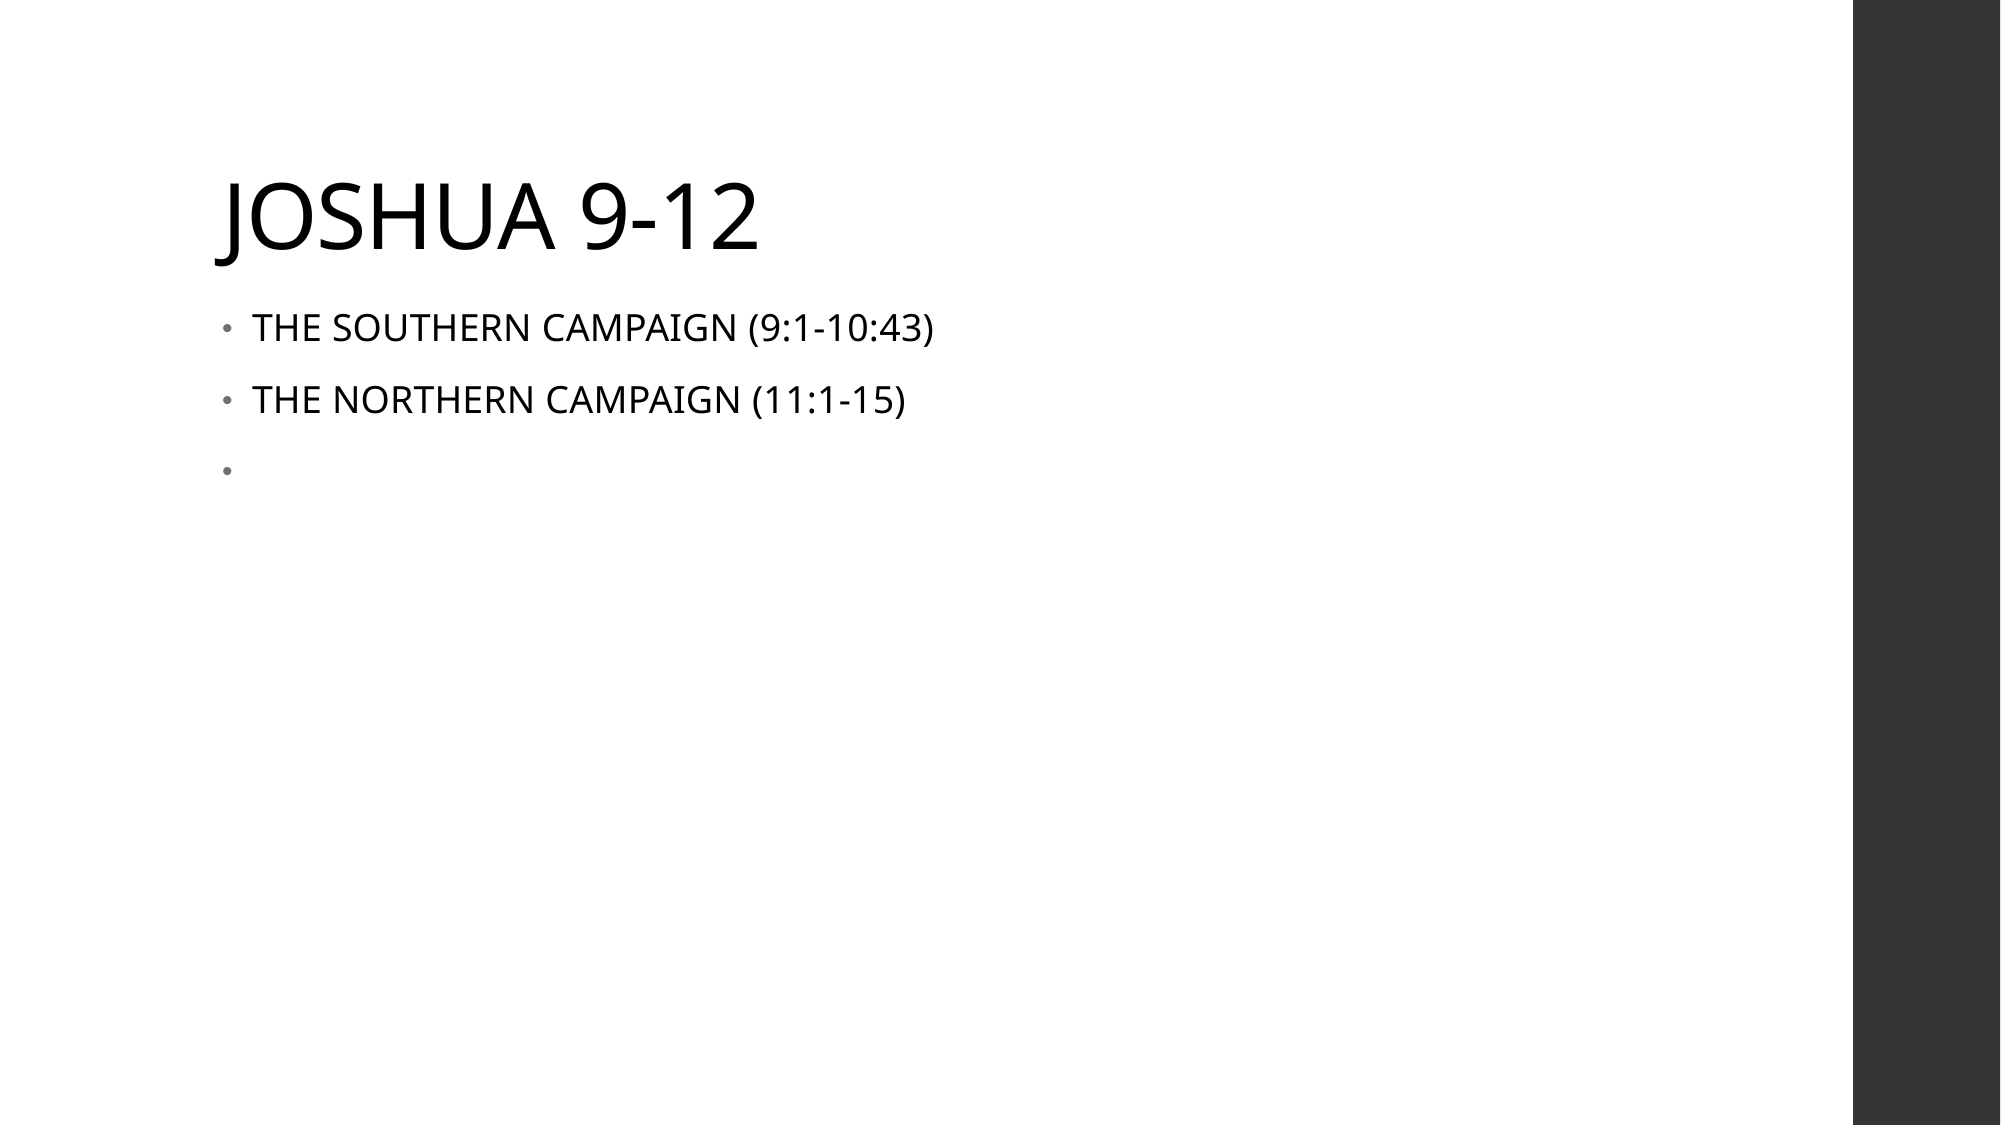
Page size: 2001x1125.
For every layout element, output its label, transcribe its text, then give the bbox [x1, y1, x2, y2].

title JOSHUA 9-12 [206, 60, 1797, 278]
list THE SOUTHERN CAMPAIGN (9:1-10:43) THE NORTHERN CAMPAIGN (11:1-15) [206, 299, 1617, 1014]
